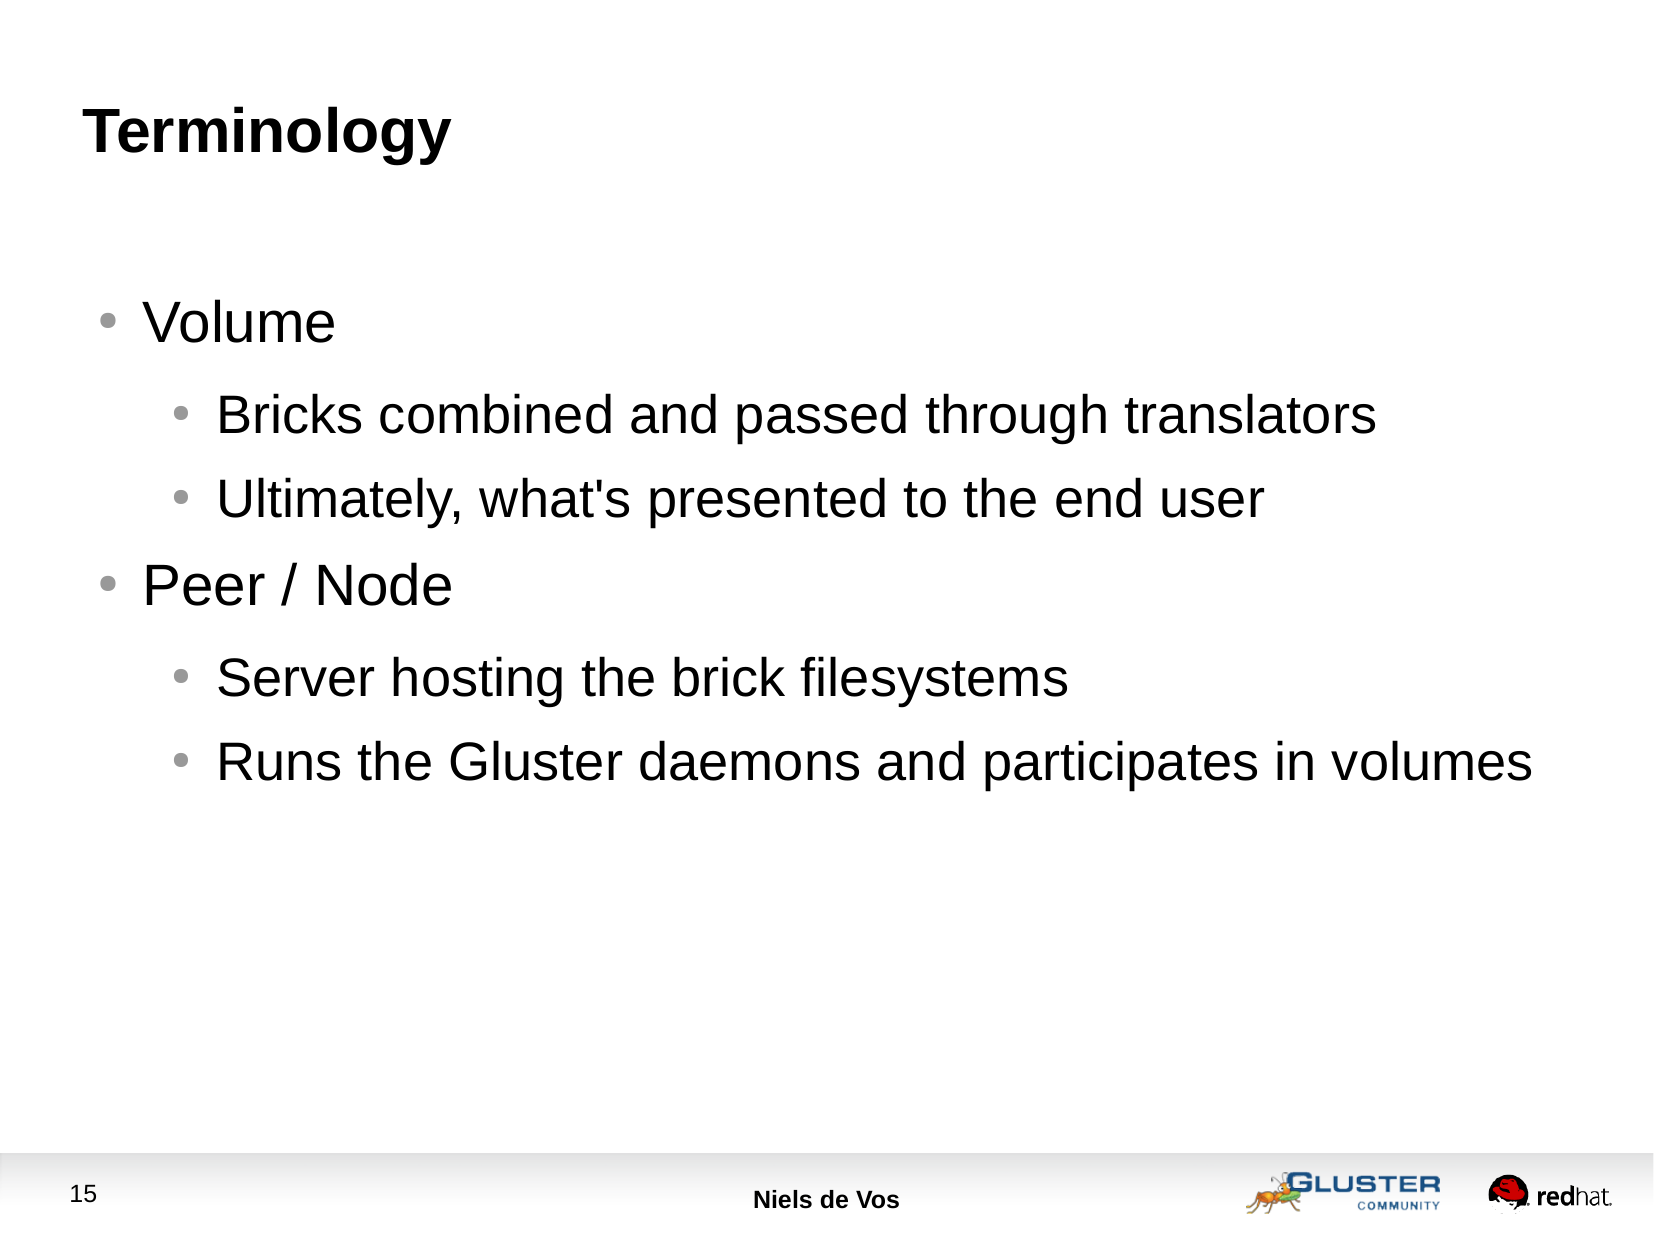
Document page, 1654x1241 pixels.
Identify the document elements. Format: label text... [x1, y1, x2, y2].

title Terminology [82, 49, 1571, 257]
picture [0, 1153, 1654, 1238]
list Volume Bricks combined and passed through translators Ultimately, what's presented to the end user Peer / Node Server hosting the brick filesystems Runs the Gluster daemons and participates in volumes [82, 290, 1571, 1109]
